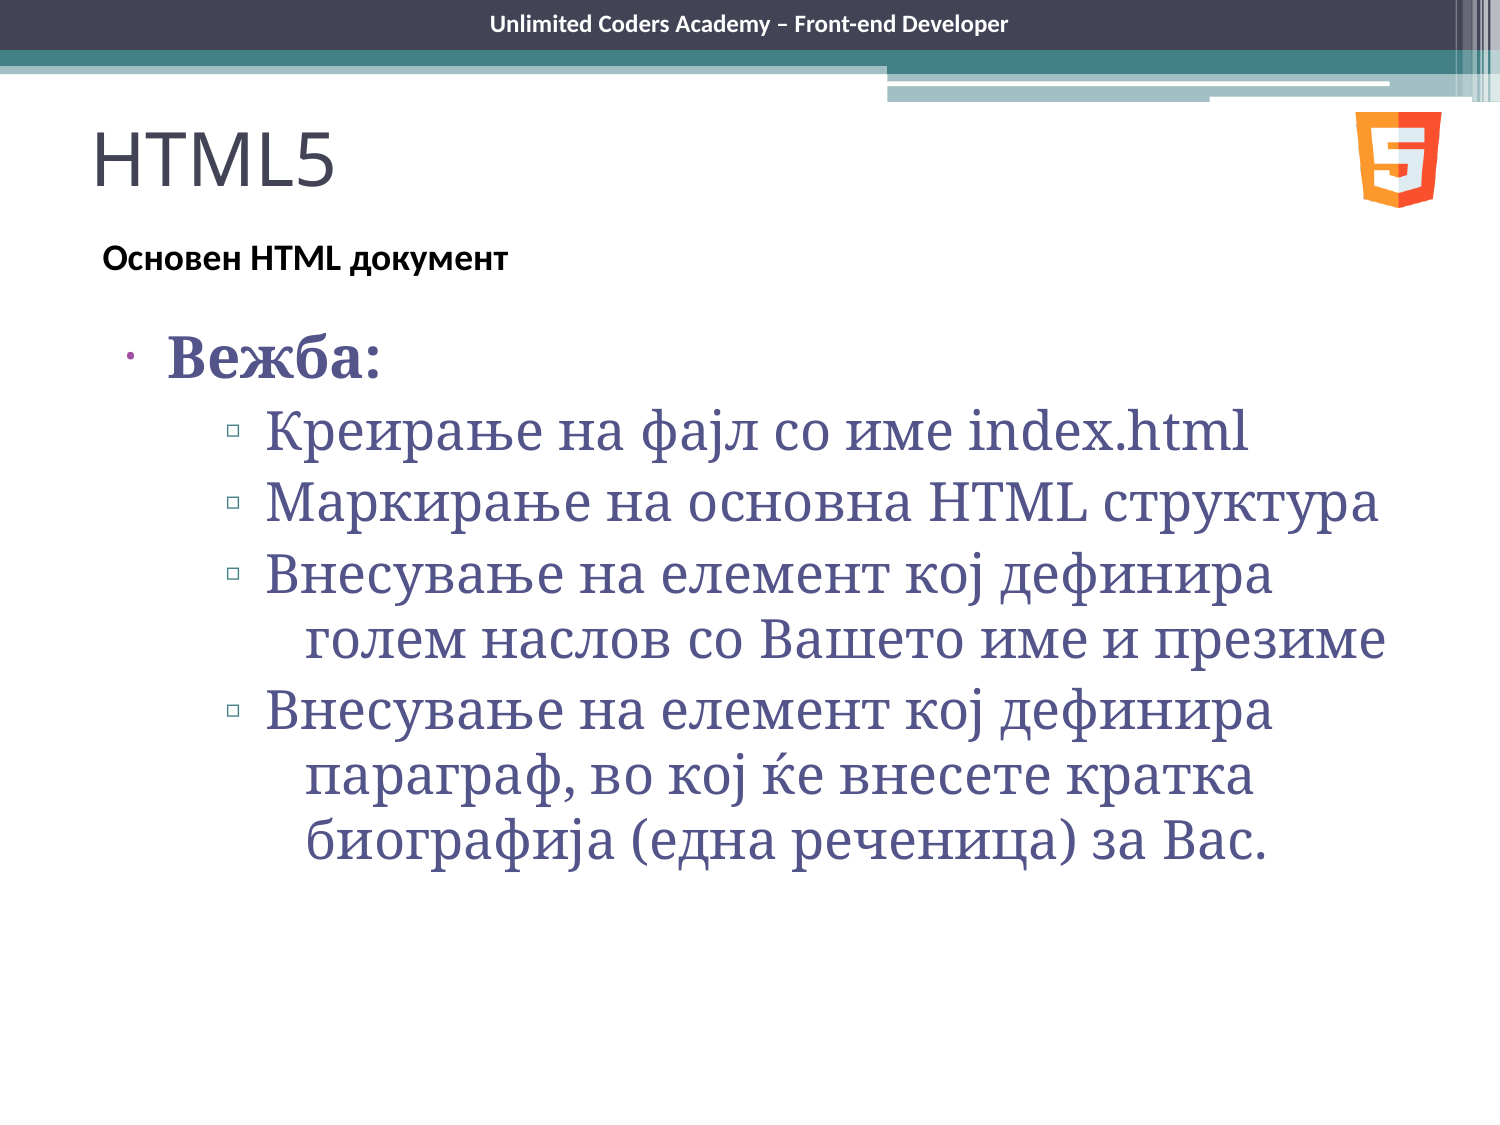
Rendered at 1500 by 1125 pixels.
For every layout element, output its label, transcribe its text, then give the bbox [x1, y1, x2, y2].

text_box Основен HTML документ [88, 225, 1438, 285]
title HTML5 [75, 99, 1426, 213]
picture [1350, 112, 1446, 209]
list Вежба: Креирање на фајл со име index.html Маркирање на основна HTML структура Внесување на елемент кој дефинира голем наслов со Вашето име и презиме Внесување на елемент кој дефинира параграф, во кој ќе внесете кратка биографија (една реченица) за Вас. [75, 312, 1426, 1079]
text_box Unlimited Coders Academy – Front-end Developer [0, 0, 1500, 38]
